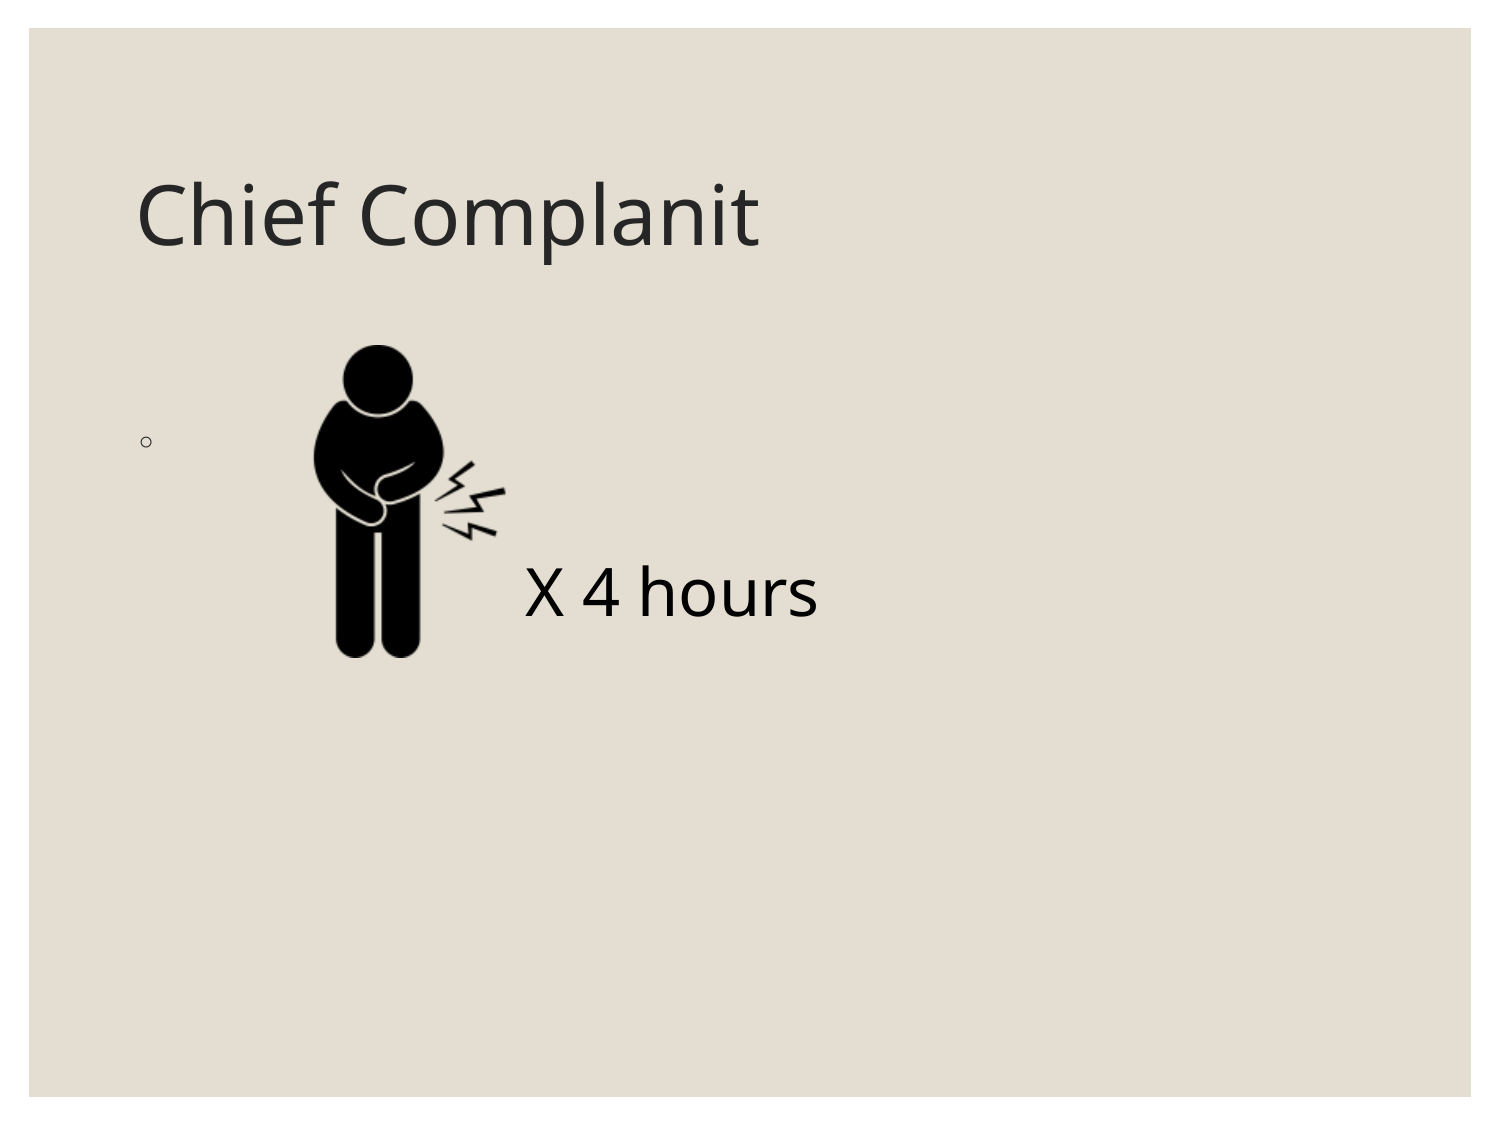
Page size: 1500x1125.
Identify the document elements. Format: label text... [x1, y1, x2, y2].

title Chief Complanit [120, 105, 1380, 331]
list X 4 hours [120, 345, 1380, 991]
picture [253, 345, 567, 658]
